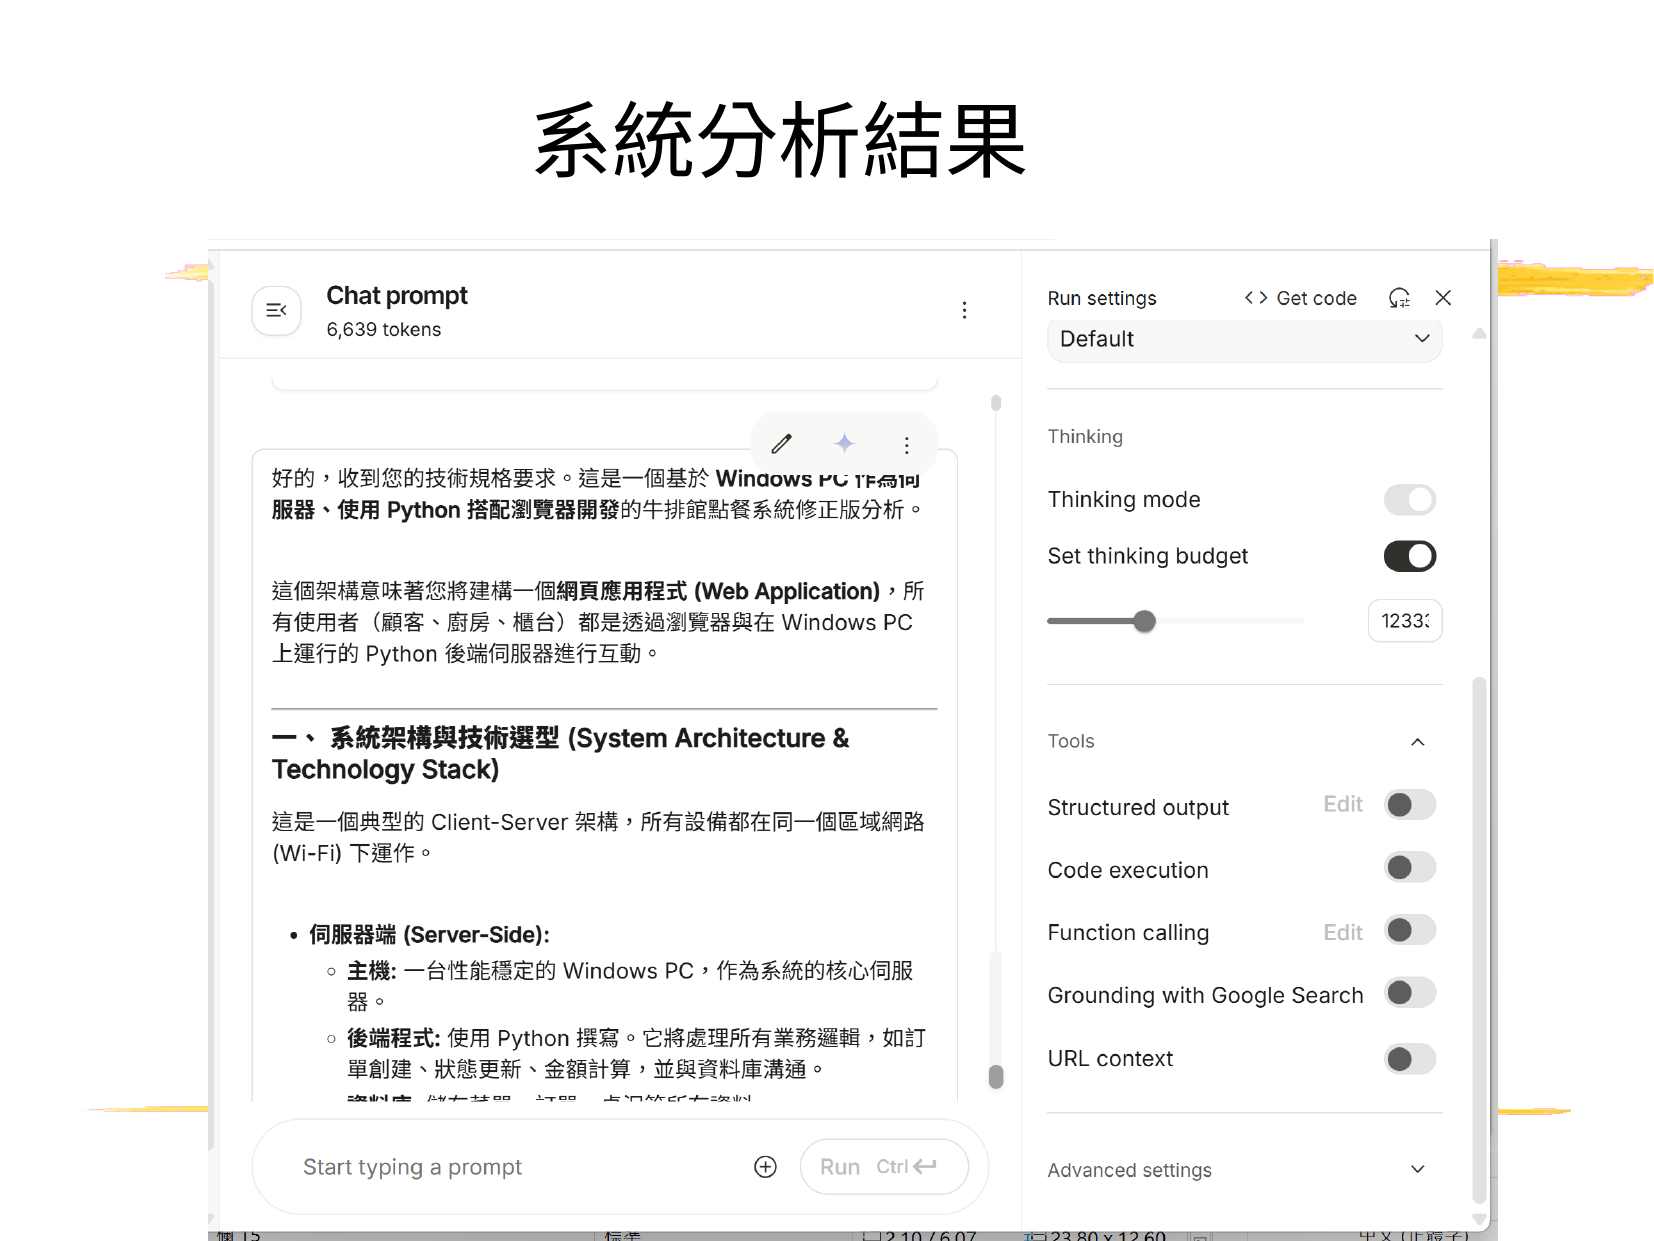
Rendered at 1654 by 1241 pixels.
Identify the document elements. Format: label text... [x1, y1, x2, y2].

title 系統分析結果 [76, 28, 1482, 235]
picture [82, 237, 1654, 1241]
